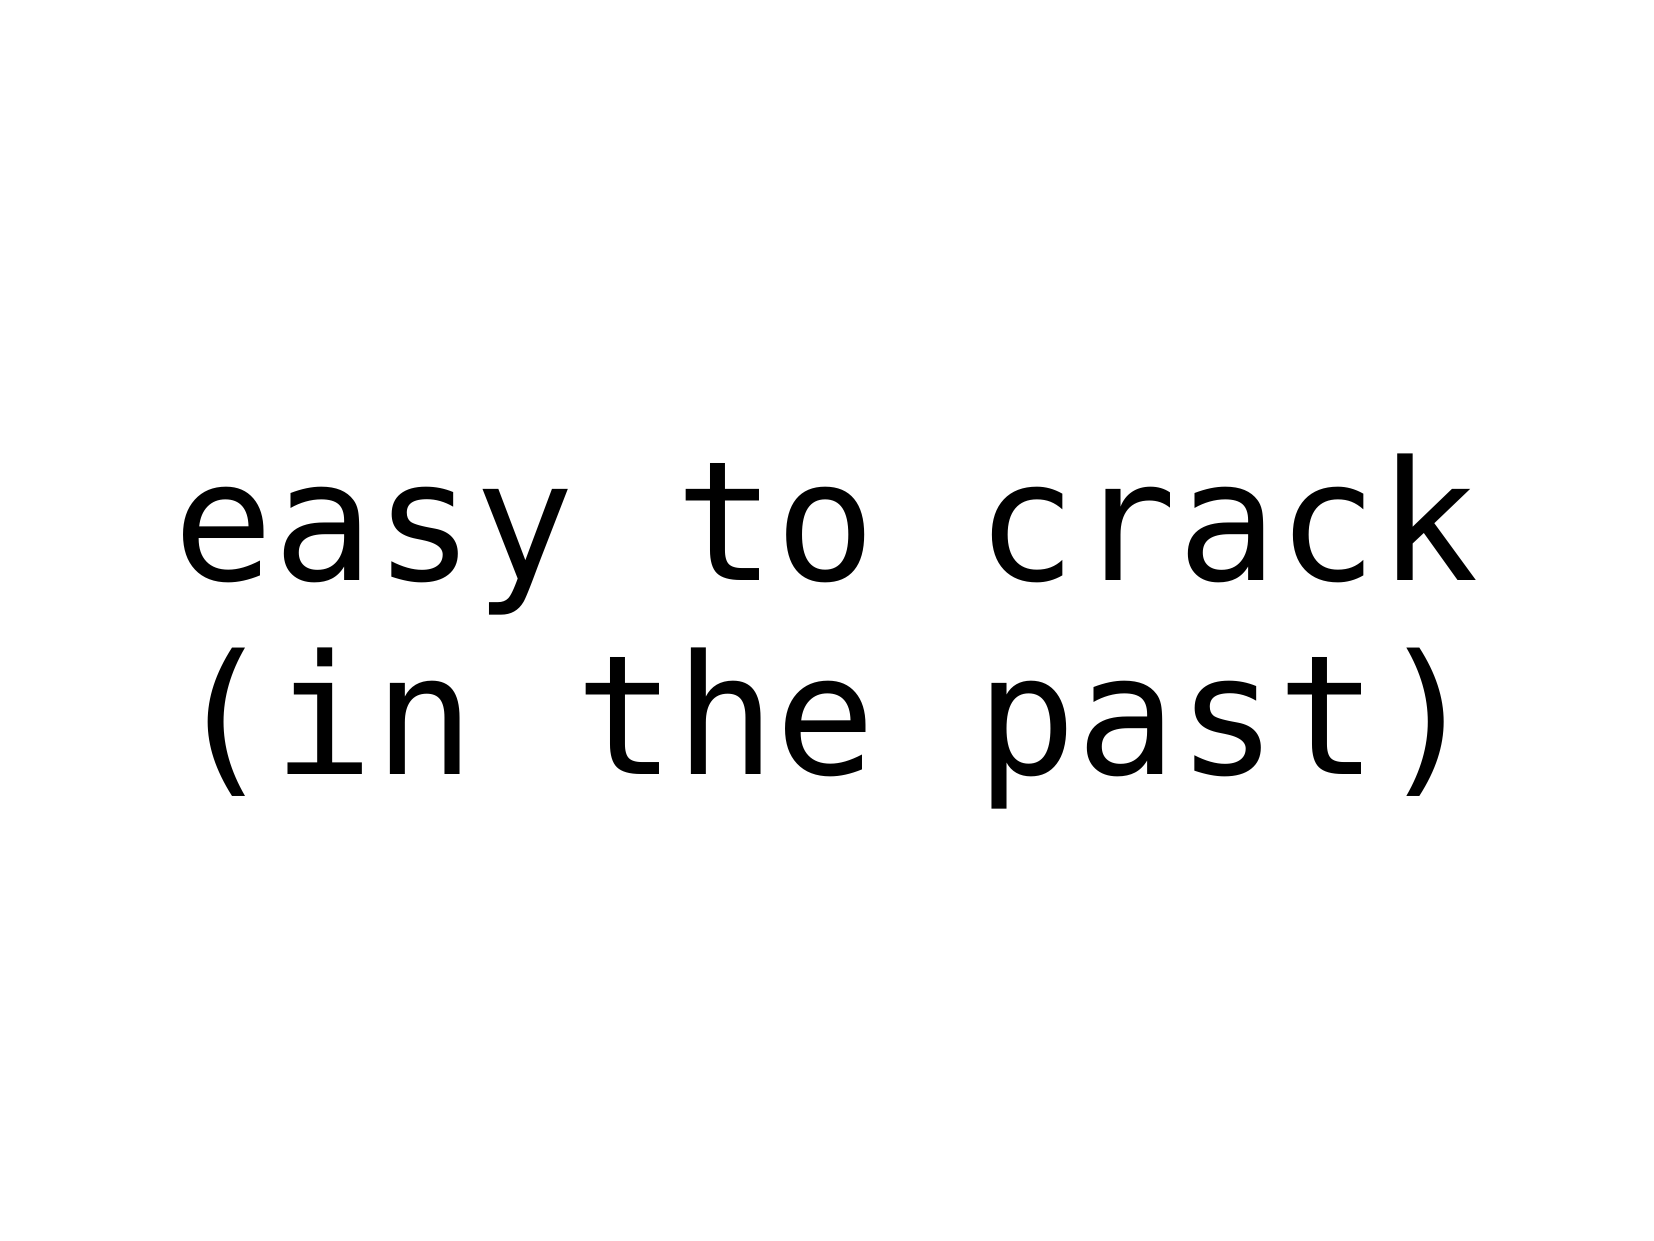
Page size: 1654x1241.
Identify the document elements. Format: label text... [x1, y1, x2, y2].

title easy to crack (in the past) [82, 426, 1571, 815]
